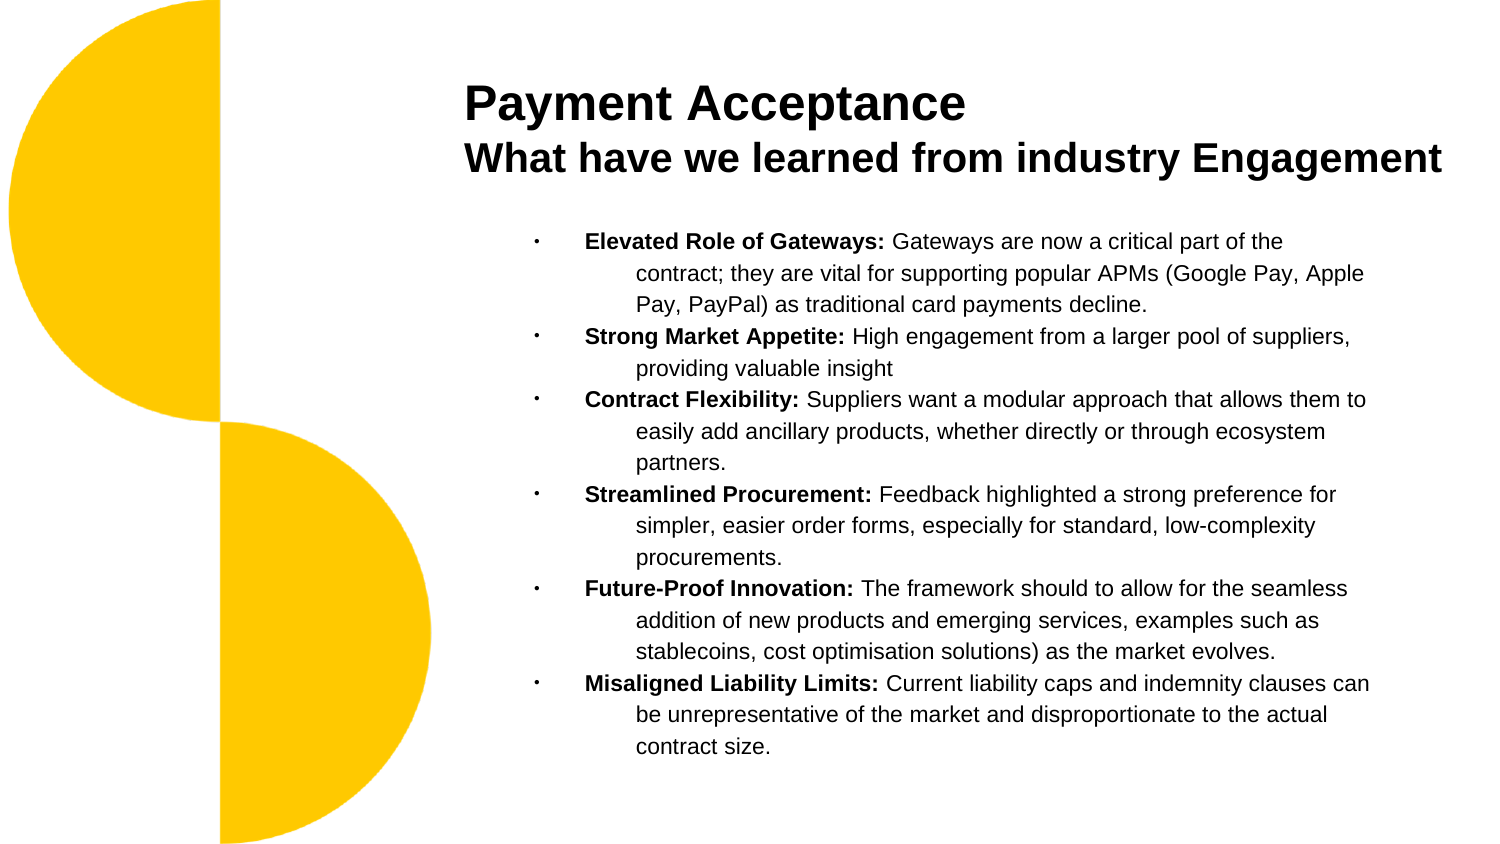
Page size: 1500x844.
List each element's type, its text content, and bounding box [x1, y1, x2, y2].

text_box Elevated Role of Gateways: Gateways are now a critical part of the contract; they are vital for supporting popular APMs (Google Pay, Apple Pay, PayPal) as traditional card payments decline. Strong Market Appetite: High engagement from a larger pool of suppliers, providing valuable insight Contract Flexibility: Suppliers want a modular approach that allows them to easily add ancillary products, whether directly or through ecosystem partners. Streamlined Procurement: Feedback highlighted a strong preference for simpler, easier order forms, especially for standard, low-complexity procurements. Future-Proof Innovation: The framework should to allow for the seamless addition of new products and emerging services, examples such as stablecoins, cost optimisation solutions) as the market evolves. Misaligned Liability Limits: Current liability caps and indemnity clauses can be unrepresentative of the market and disproportionate to the actual contract size. [470, 207, 1390, 768]
title Payment Acceptance What have we learned from industry Engagement [464, 70, 1472, 175]
